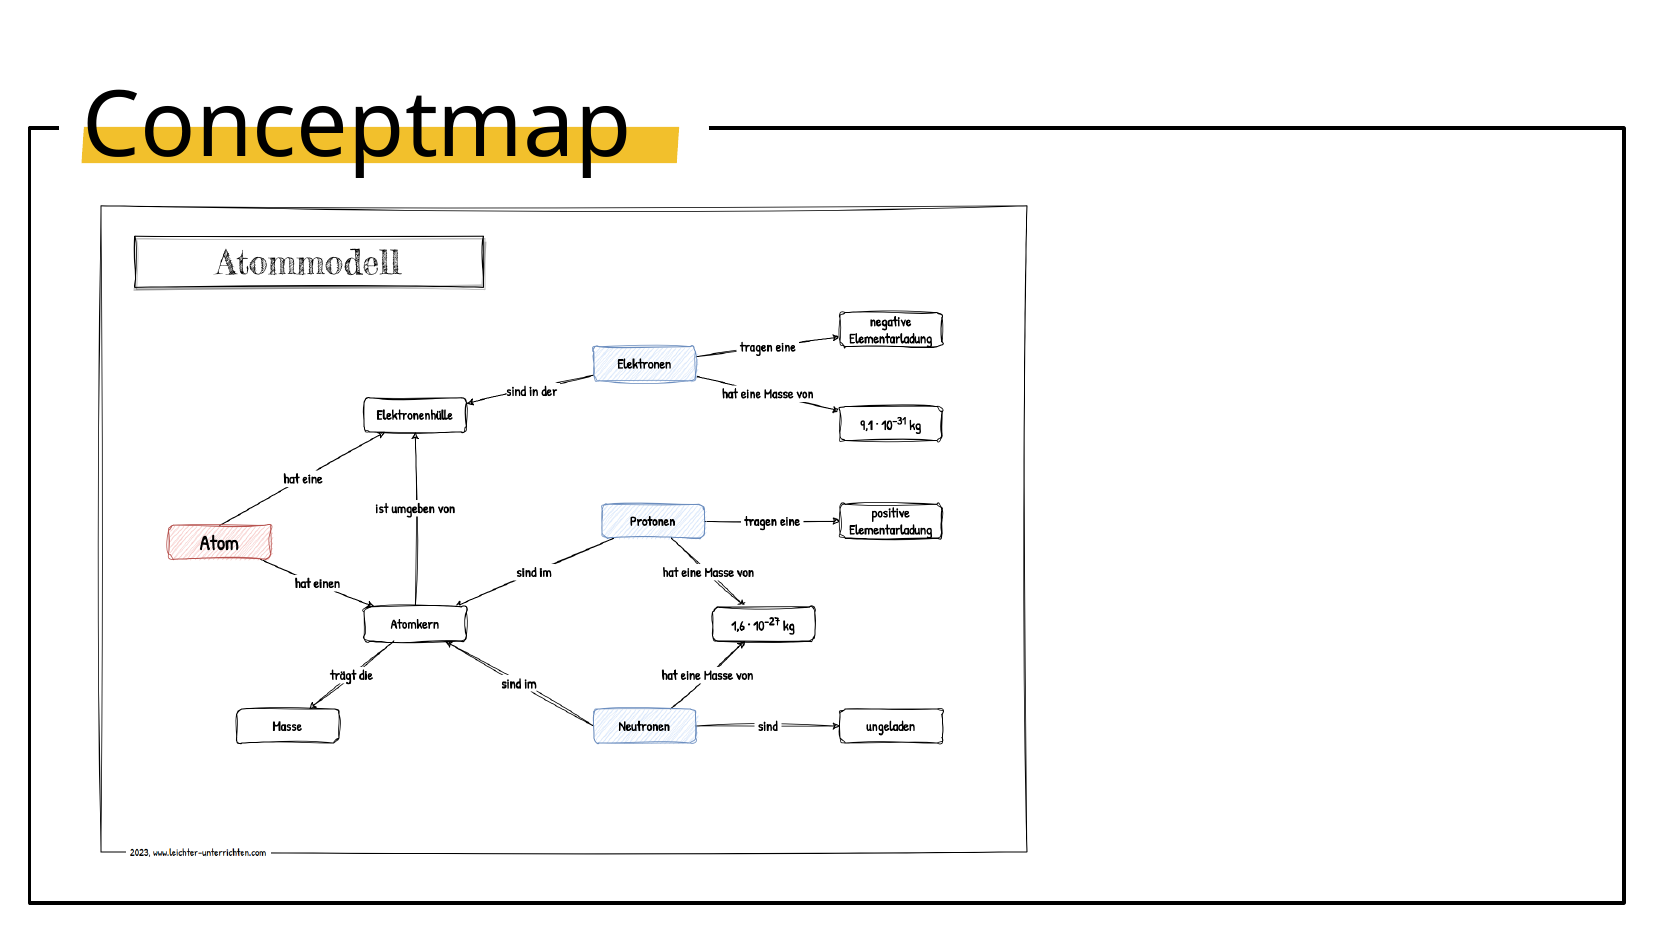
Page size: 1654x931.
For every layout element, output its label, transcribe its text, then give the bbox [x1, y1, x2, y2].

picture [88, 192, 1034, 861]
title Conceptmap [82, 42, 1571, 199]
